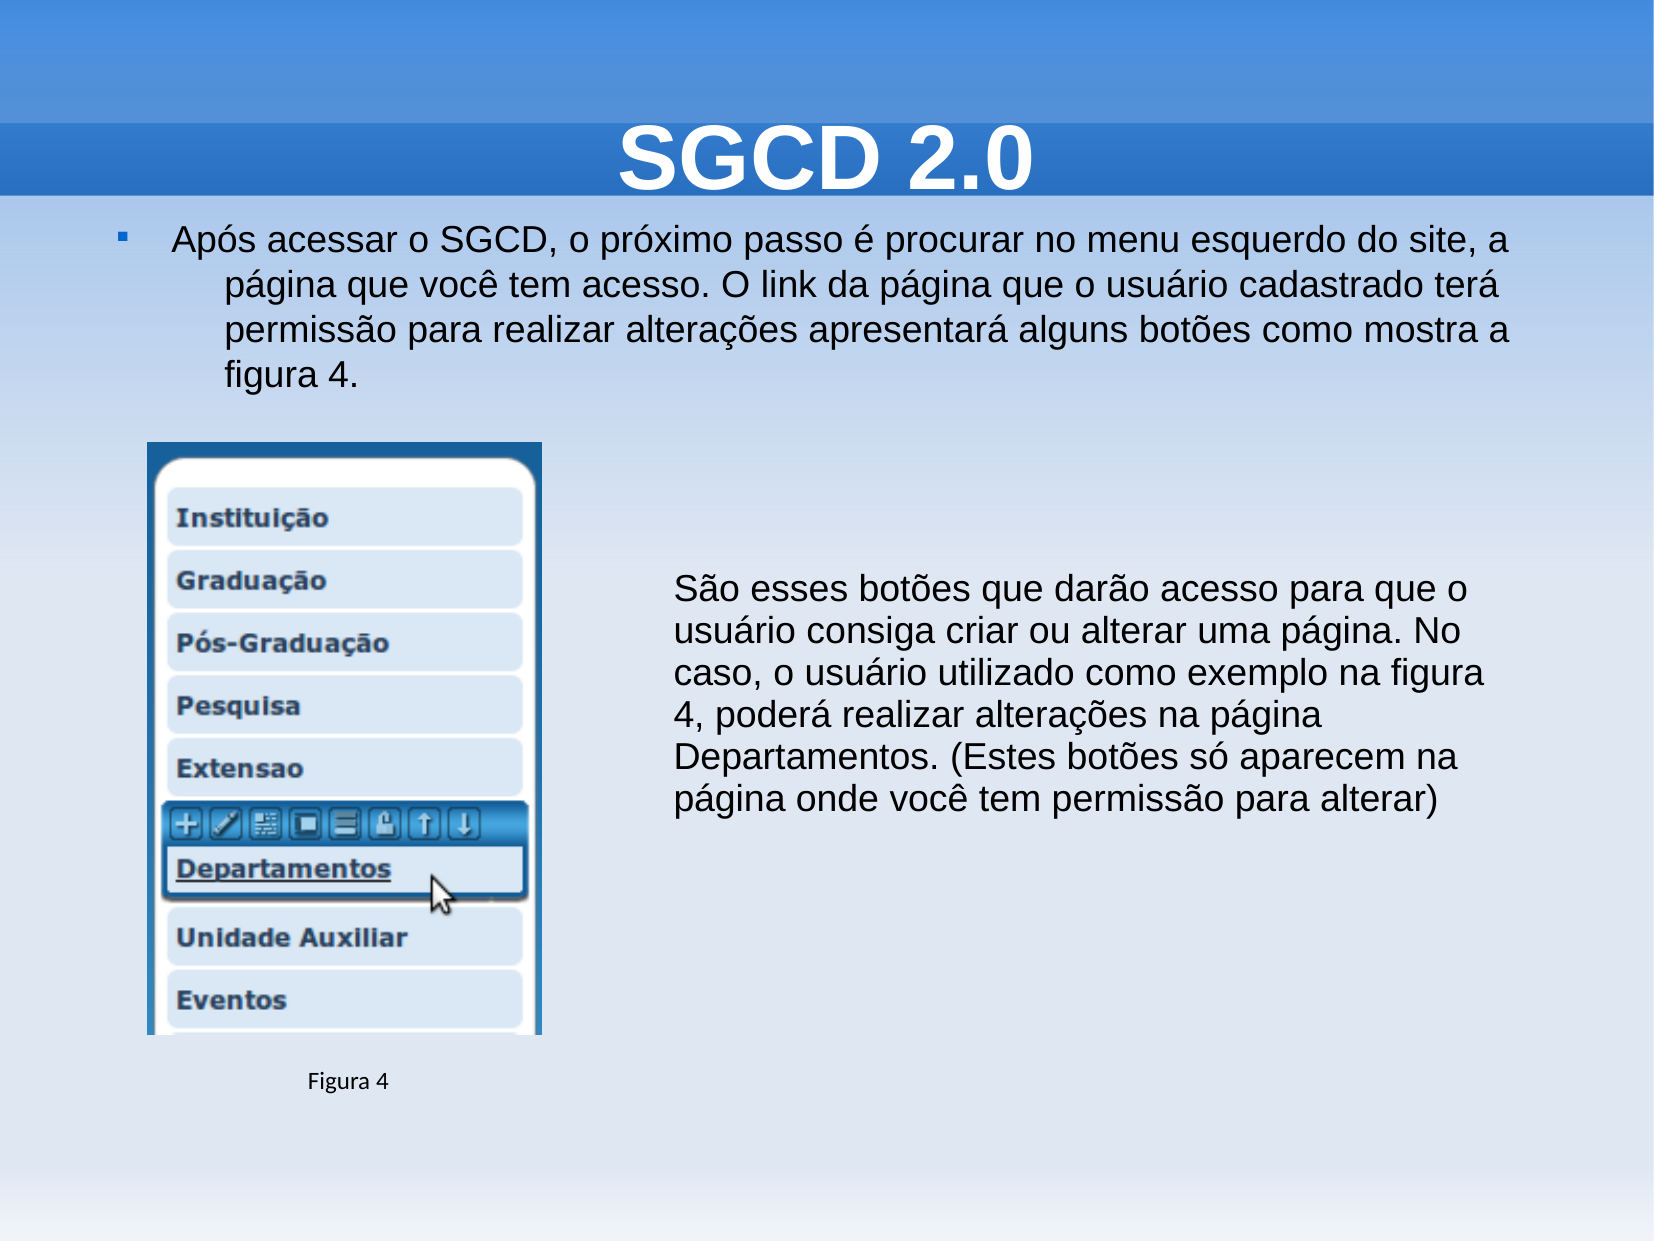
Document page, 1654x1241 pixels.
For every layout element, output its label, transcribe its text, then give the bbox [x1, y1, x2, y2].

picture [0, 0, 1654, 1241]
title SGCD 2.0 [82, 49, 1571, 214]
text_box Figura 4 [200, 1057, 497, 1103]
text_box São esses botões que darão acesso para que o usuário consiga criar ou alterar uma página. No caso, o usuário utilizado como exemplo na figura 4, poderá realizar alterações na página Departamentos. (Estes botões só aparecem na página onde você tem permissão para alterar) [658, 560, 1516, 827]
list Após acessar o SGCD, o próximo passo é procurar no menu esquerdo do site, a página que você tem acesso. O link da página que o usuário cadastrado terá permissão para realizar alterações apresentará alguns botões como mostra a figura 4. [82, 214, 1595, 443]
